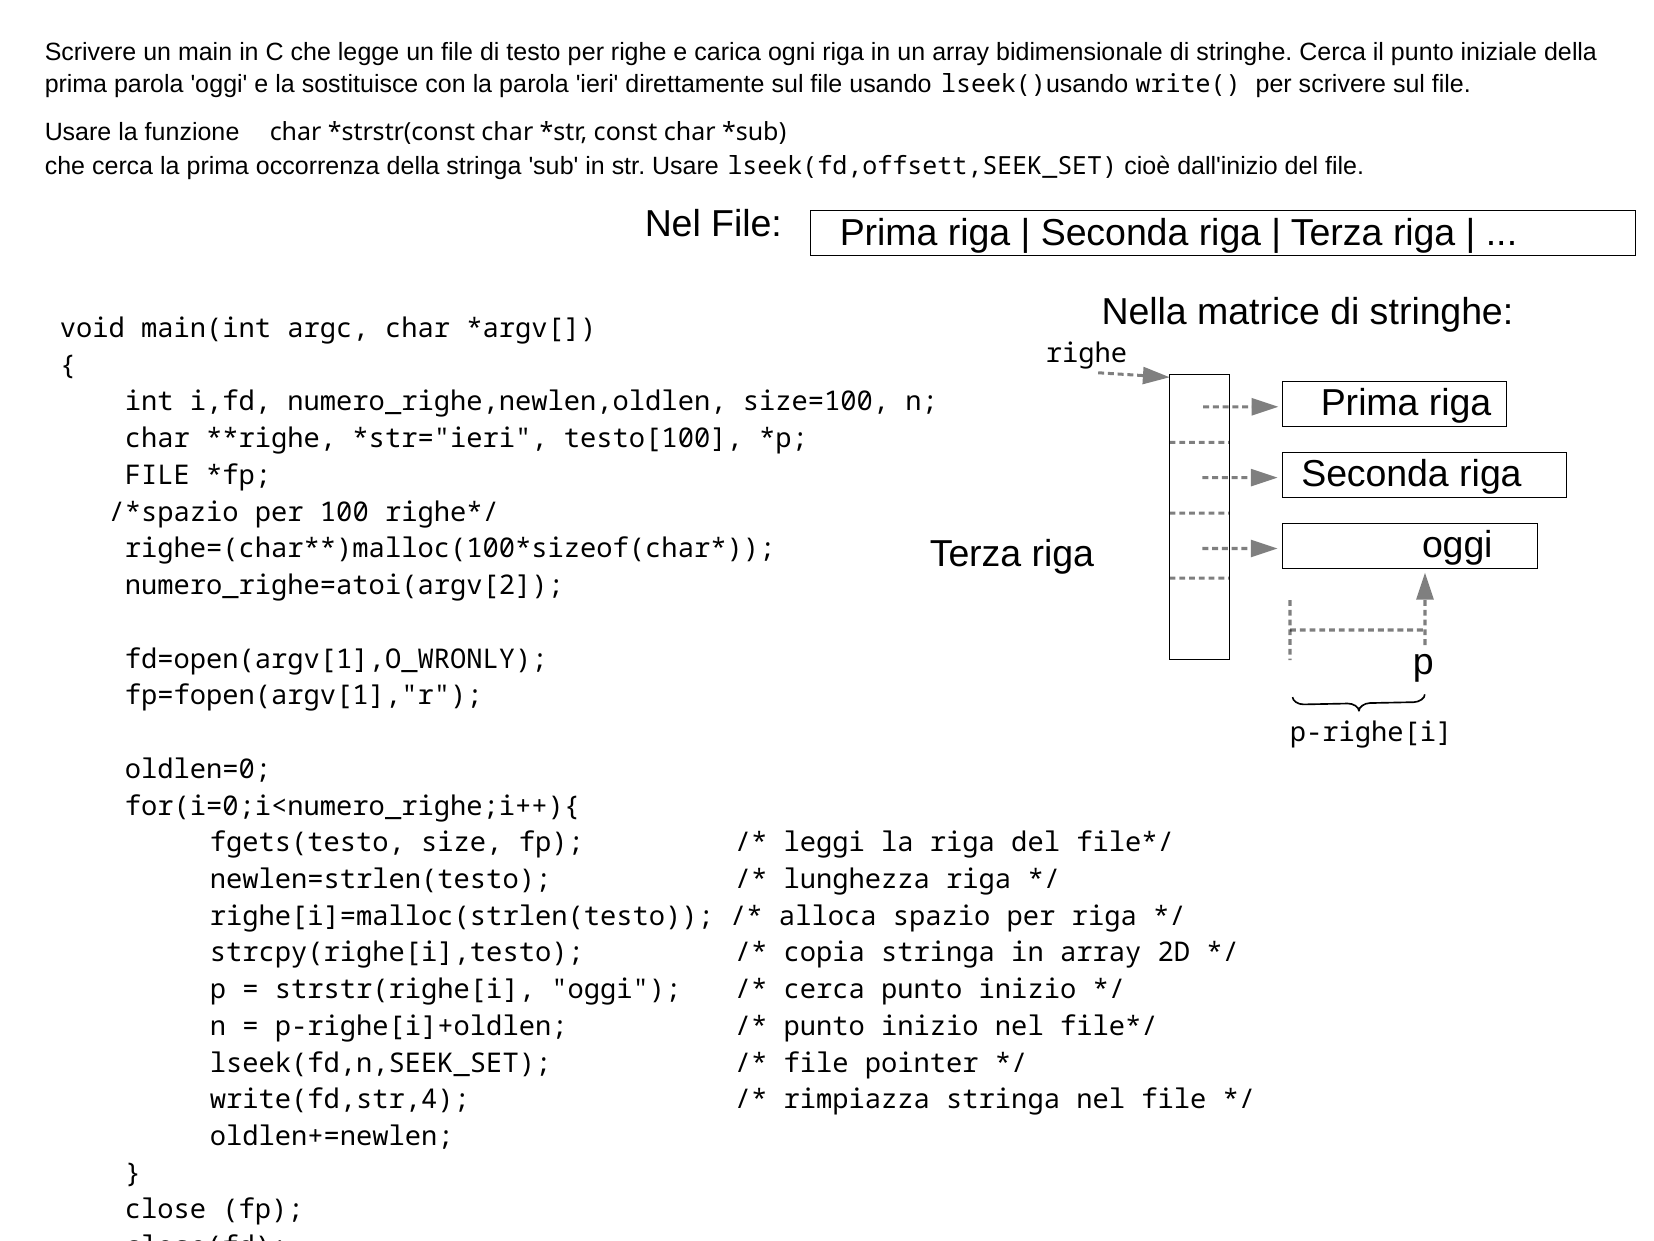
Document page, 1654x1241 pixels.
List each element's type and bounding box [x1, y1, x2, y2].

text_box [630, 195, 1621, 261]
text_box [30, 30, 1621, 179]
text_box [45, 282, 1601, 1168]
